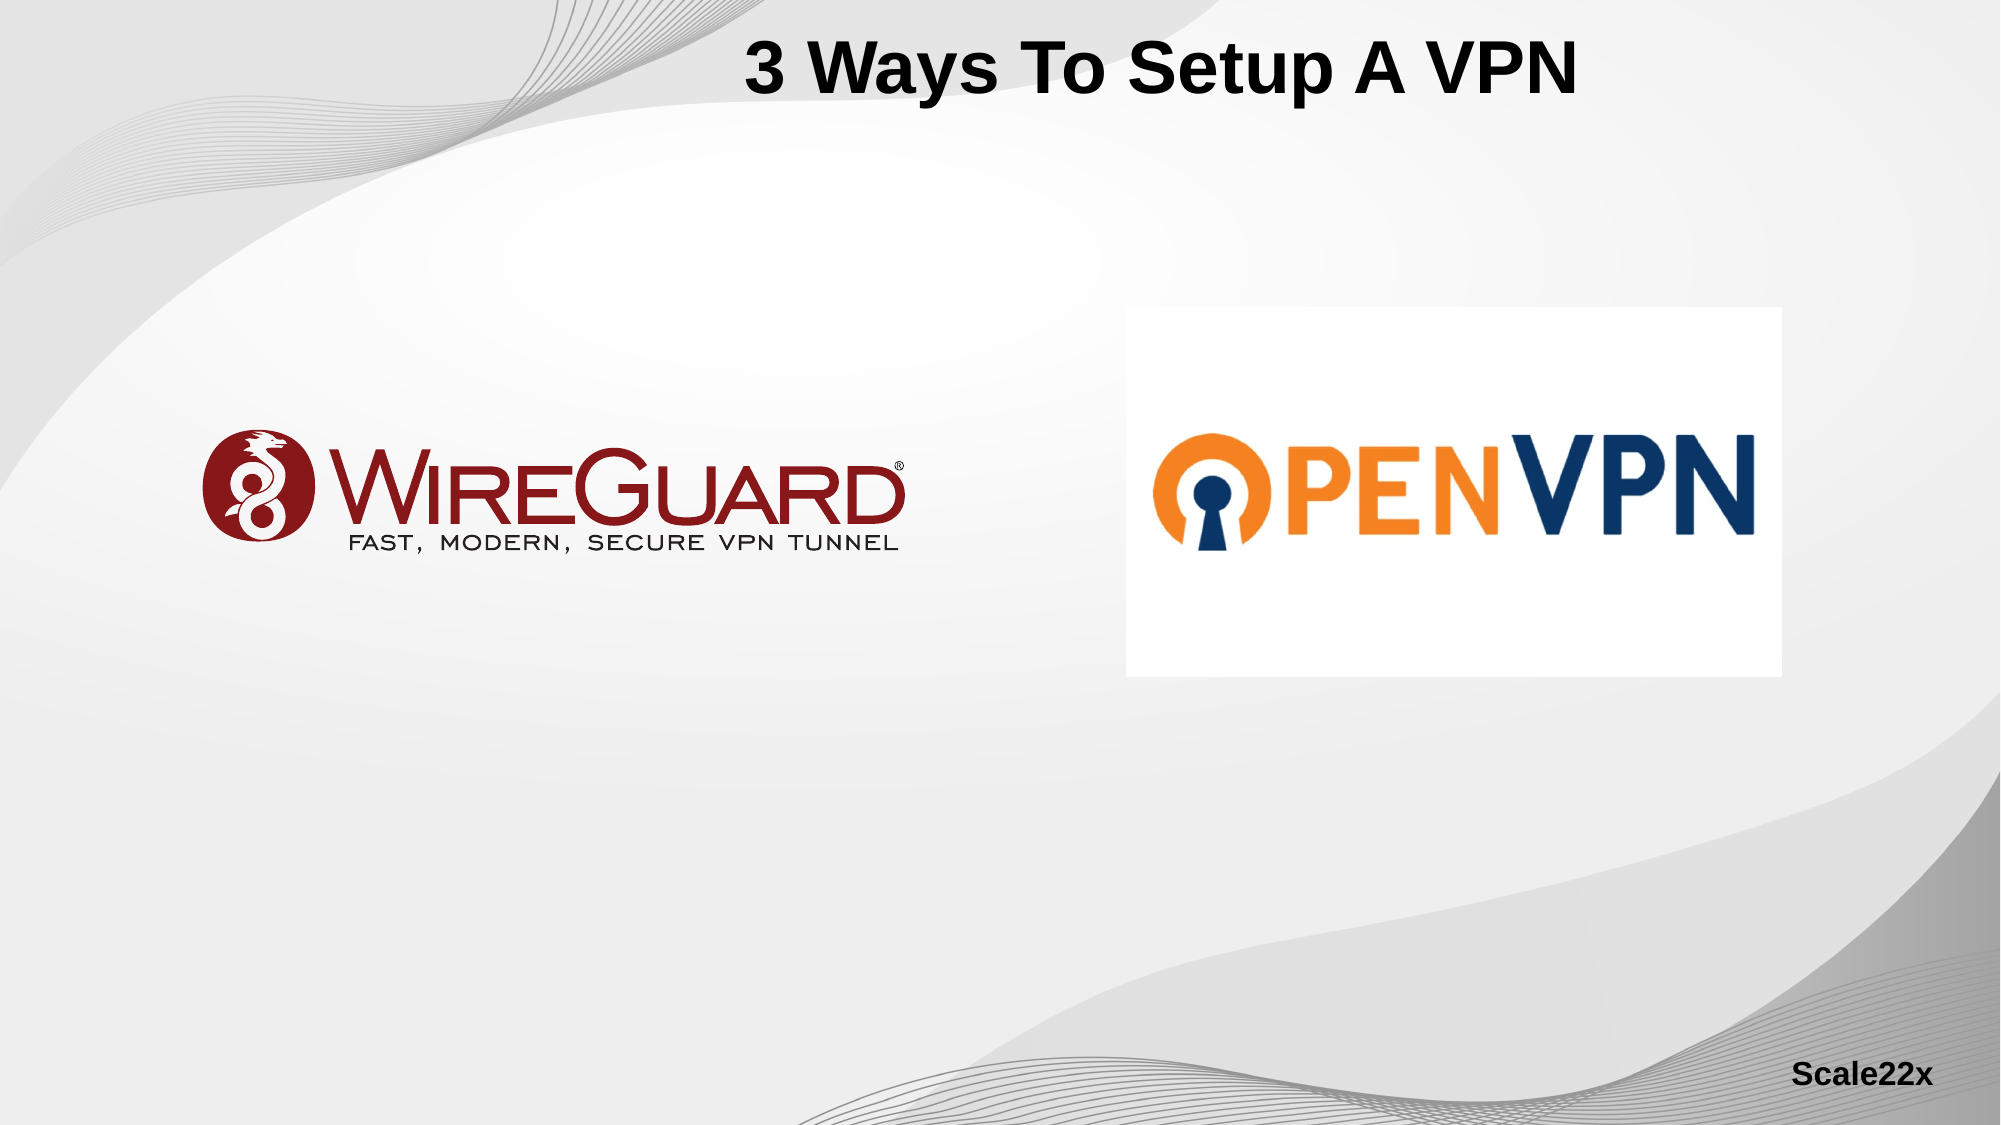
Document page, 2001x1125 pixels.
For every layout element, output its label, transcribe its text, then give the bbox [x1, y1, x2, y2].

text_box Scale22x [1776, 1047, 1975, 1103]
picture [0, 0, 2001, 1125]
title 3 Ways To Setup A VPN [712, 0, 1613, 143]
